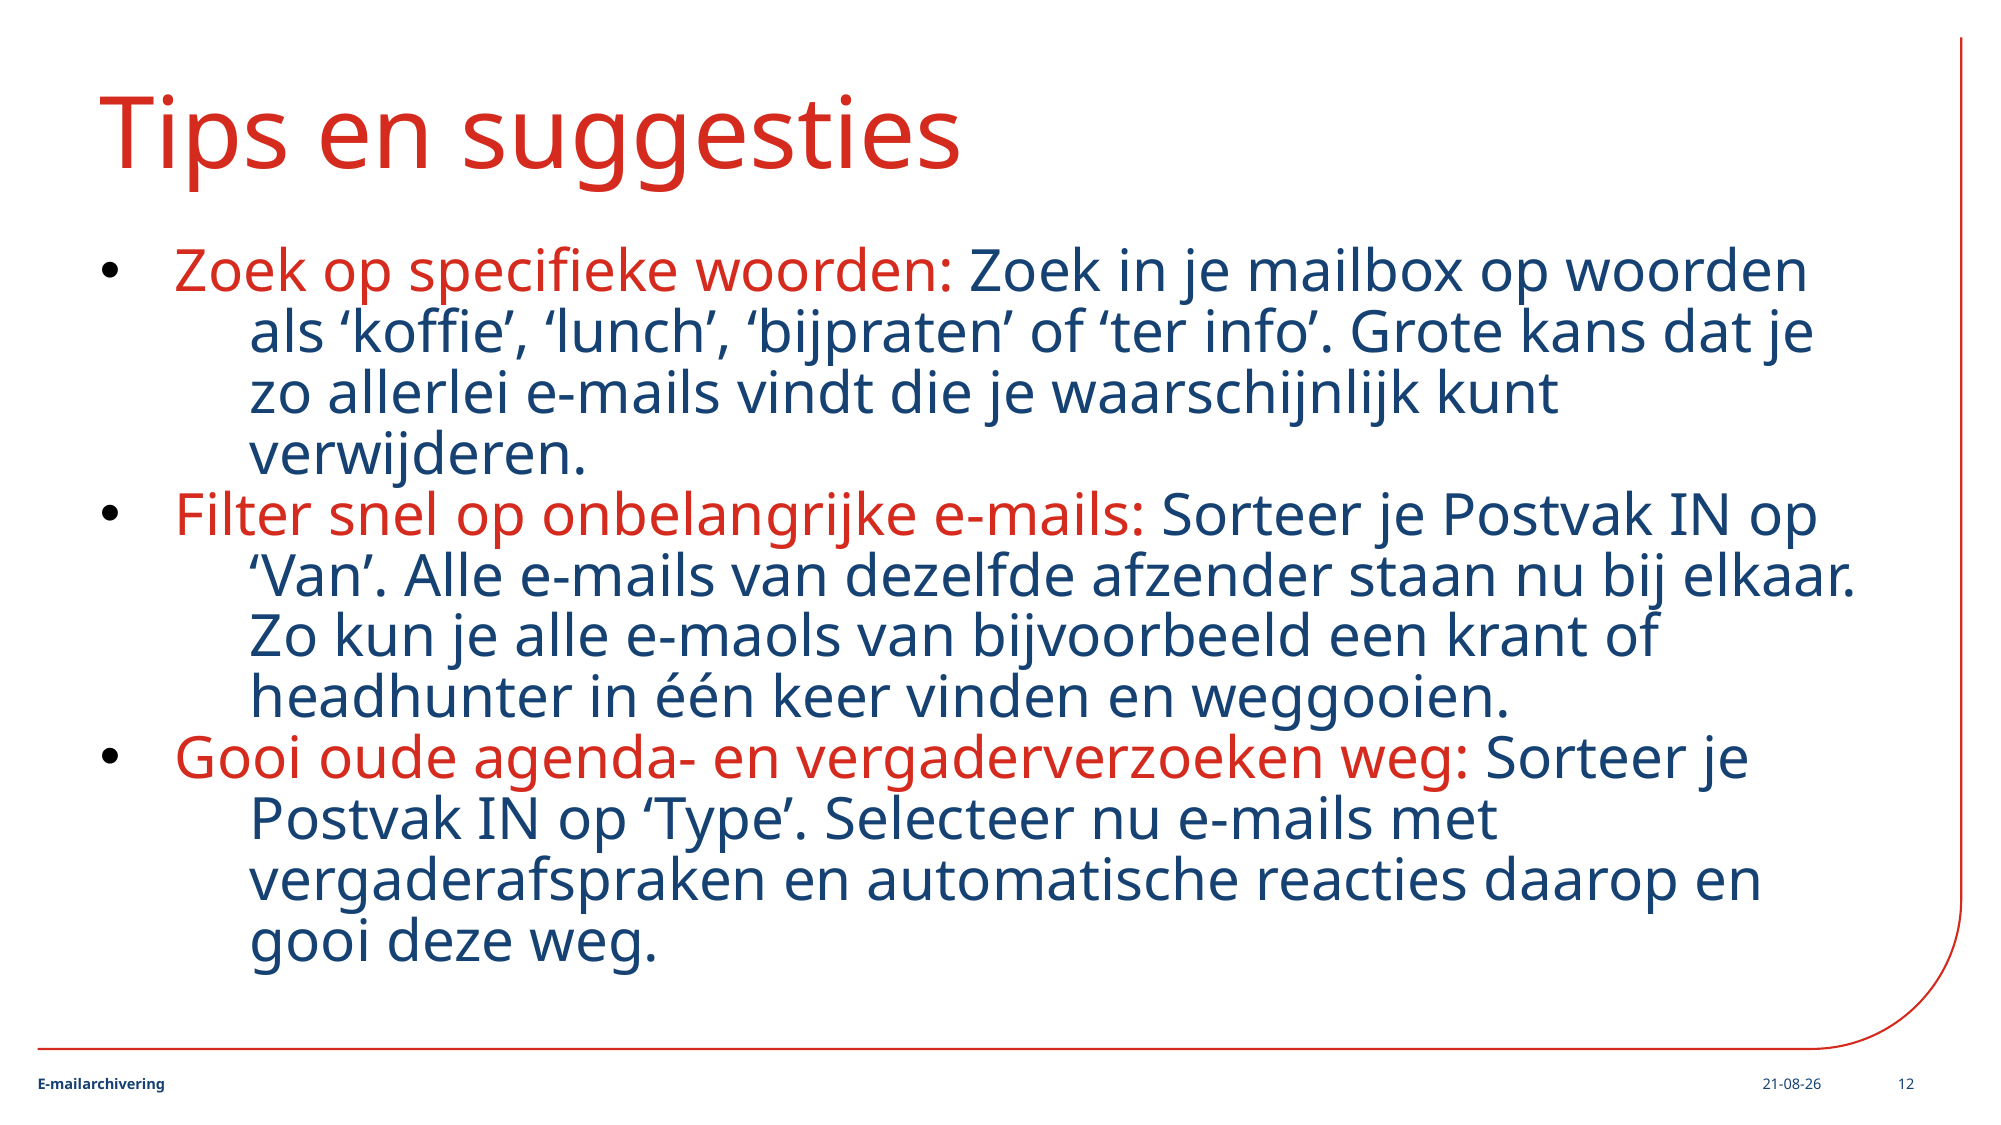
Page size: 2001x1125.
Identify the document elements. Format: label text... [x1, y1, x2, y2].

text_box 12 [1897, 1074, 1963, 1117]
title Tips en suggesties [99, 85, 1876, 204]
text_box Zoek op specifieke woorden: Zoek in je mailbox op woorden als ‘koffie’, ‘lunch’, ‘bijpraten’ of ‘ter info’. Grote kans dat je zo allerlei e-mails vindt die je waarschijnlijk kunt verwijderen. Filter snel op onbelangrijke e-mails: Sorteer je Postvak IN op ‘Van’. Alle e-mails van dezelfde afzender staan nu bij elkaar. Zo kun je alle e-maols van bijvoorbeeld een krant of headhunter in één keer vinden en weggooien. Gooi oude agenda- en vergaderverzoeken weg: Sorteer je Postvak IN op ‘Type’. Selecteer nu e-mails met vergaderafspraken en automatische reacties daarop en gooi deze weg. [99, 243, 1876, 979]
text_box 17 maart 2026 [1762, 1074, 1888, 1117]
